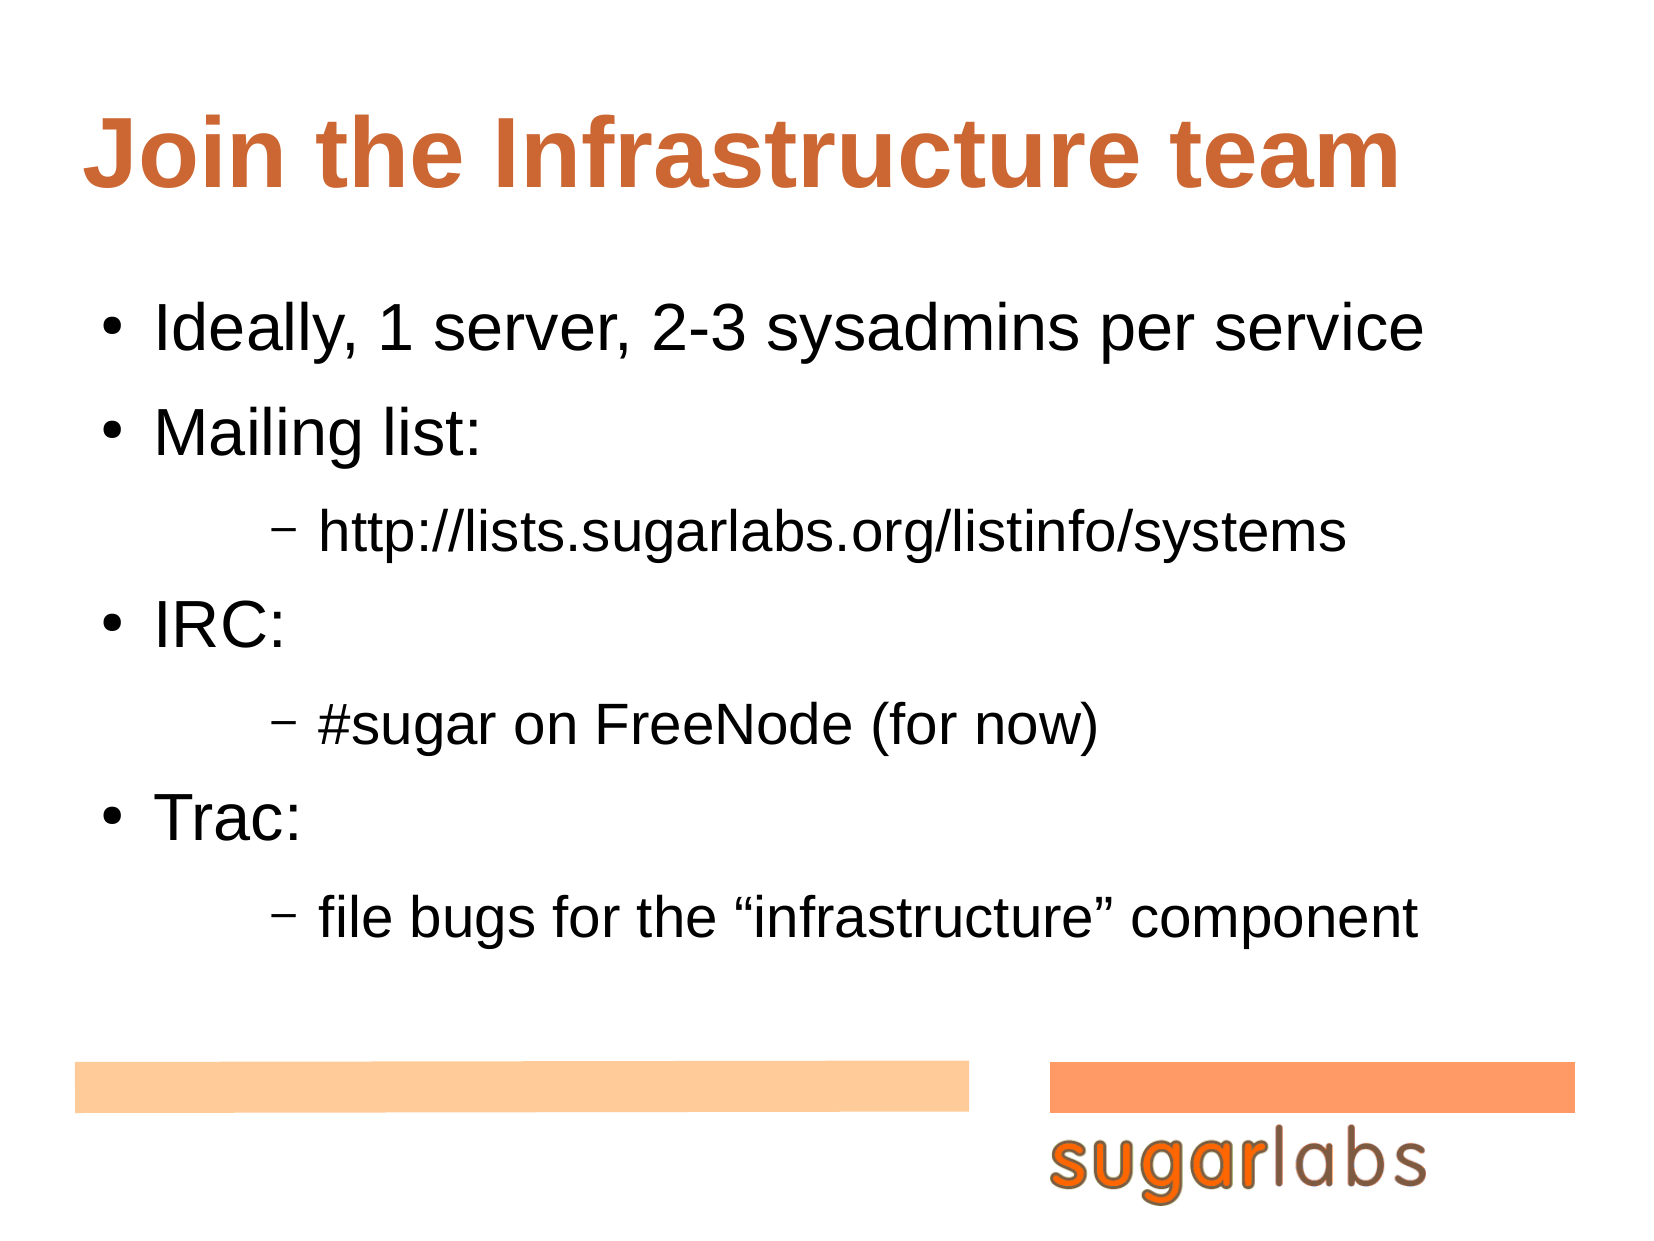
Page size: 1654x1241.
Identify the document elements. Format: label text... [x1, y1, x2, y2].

list Ideally, 1 server, 2-3 sysadmins per service Mailing list: http://lists.sugarlabs.org/listinfo/systems IRC: #sugar on FreeNode (for now) Trac: file bugs for the “infrastructure” component [82, 290, 1571, 1102]
title Join the Infrastructure team [82, 49, 1571, 257]
picture [1050, 1124, 1426, 1206]
